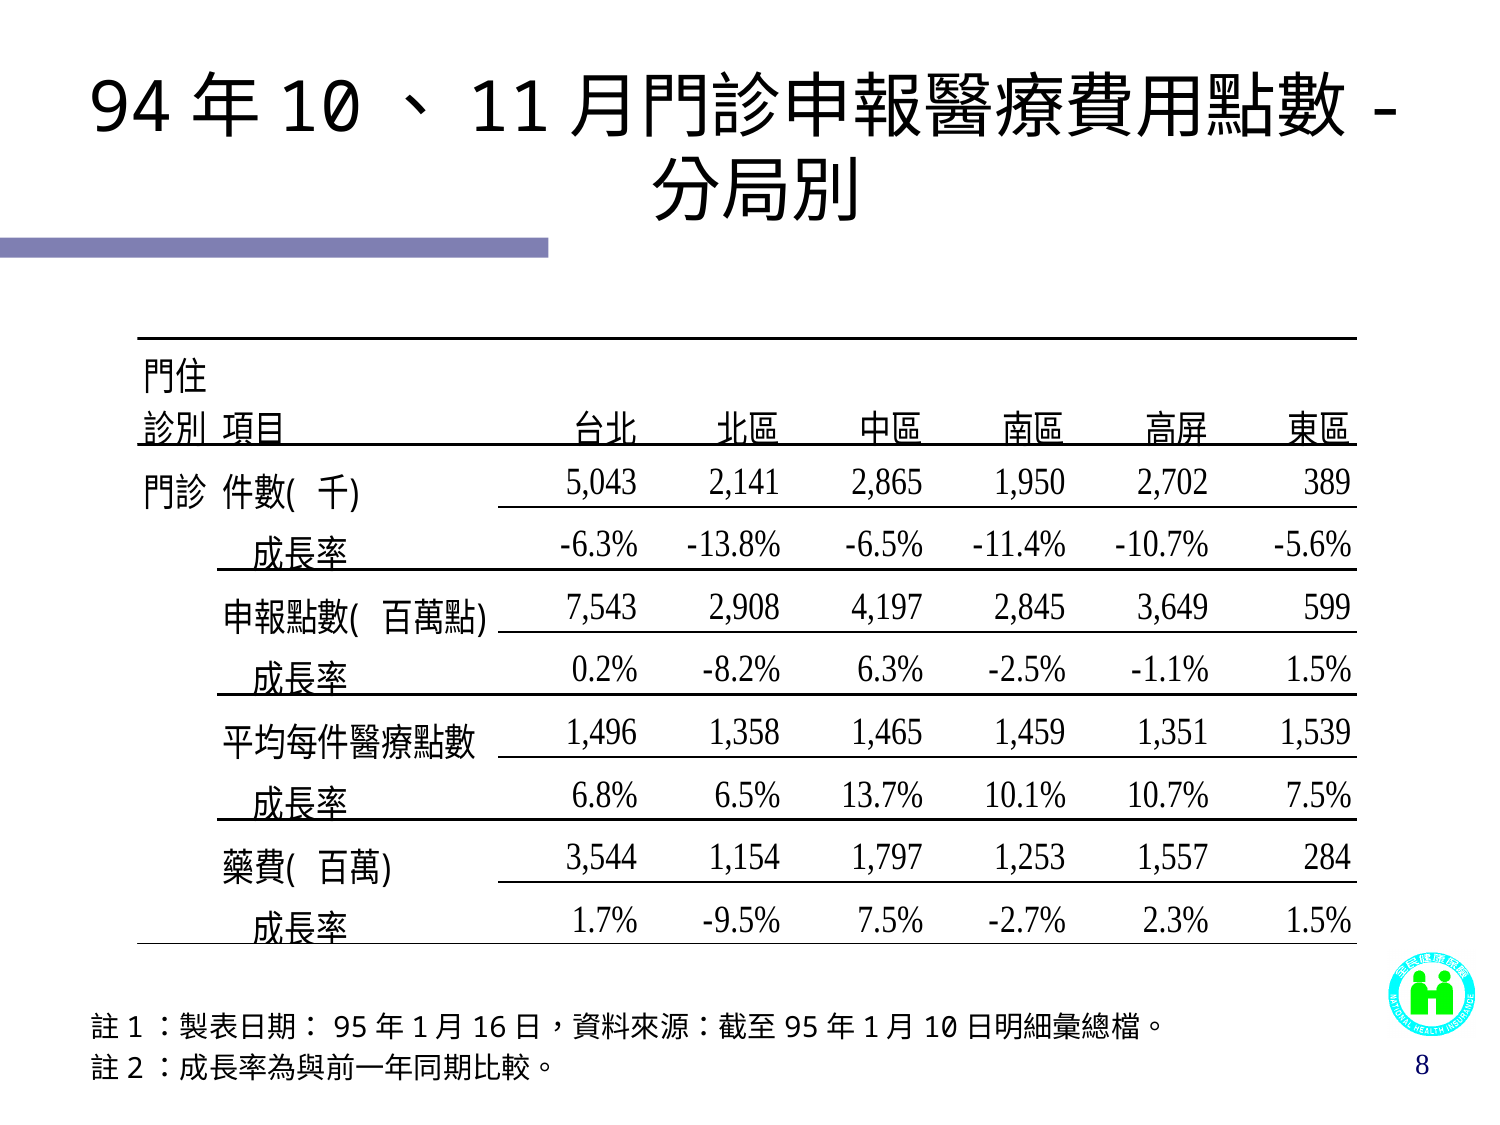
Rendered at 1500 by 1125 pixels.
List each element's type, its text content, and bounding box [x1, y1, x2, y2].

text_box [1400, 1037, 1476, 1125]
text_box 註1：製表日期：95年1月16日，資料來源：截至95年1月10日明細彙總檔。 註2：成長率為與前一年同期比較。 [75, 999, 1338, 1092]
chart [137, 337, 1500, 946]
title 94年10、11月門診申報醫療費用點數-分局別 [50, 50, 1463, 238]
